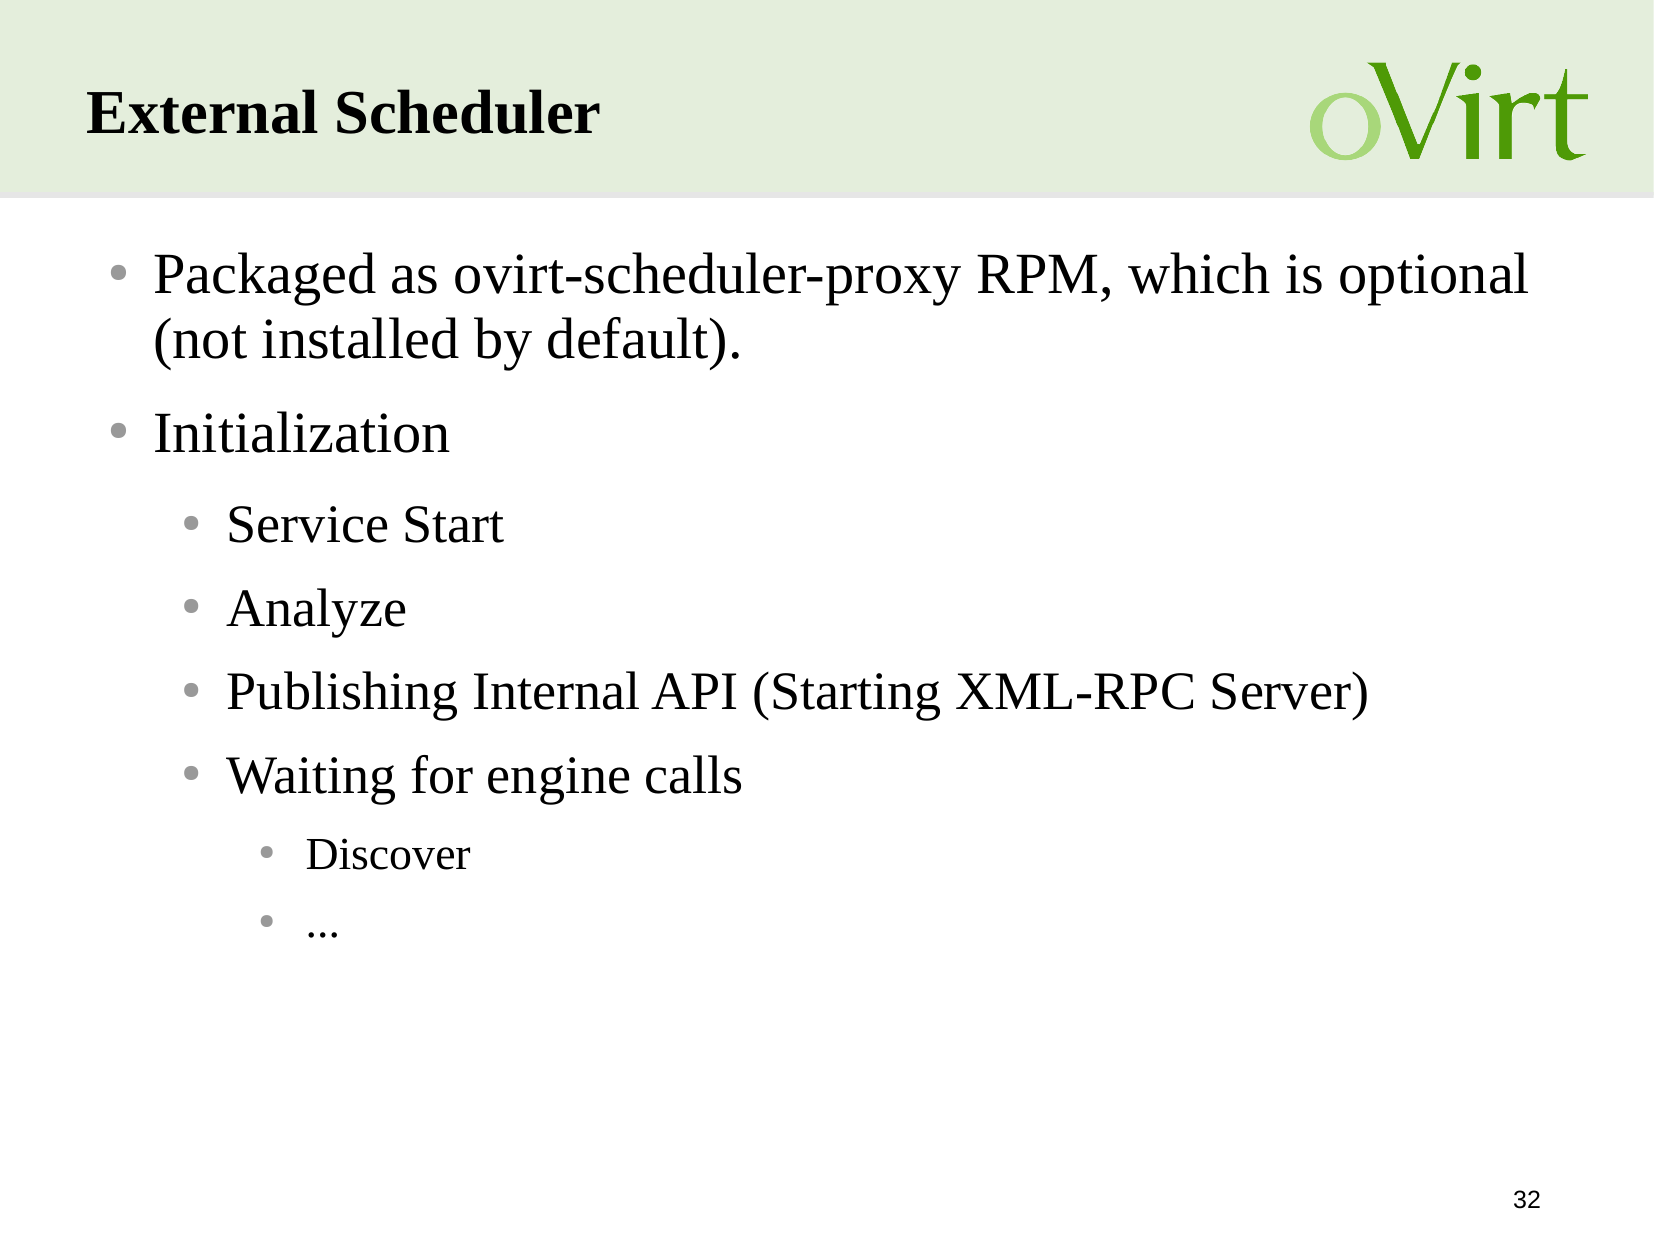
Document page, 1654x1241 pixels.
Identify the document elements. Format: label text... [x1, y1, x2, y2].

title External Scheduler [86, 36, 1307, 188]
list Packaged as ovirt-scheduler-proxy RPM, which is optional (not installed by default). Initialization Service Start Analyze Publishing Internal API (Starting XML-RPC Server) Waiting for engine calls Discover ... [93, 241, 1582, 948]
picture [1307, 36, 1613, 180]
